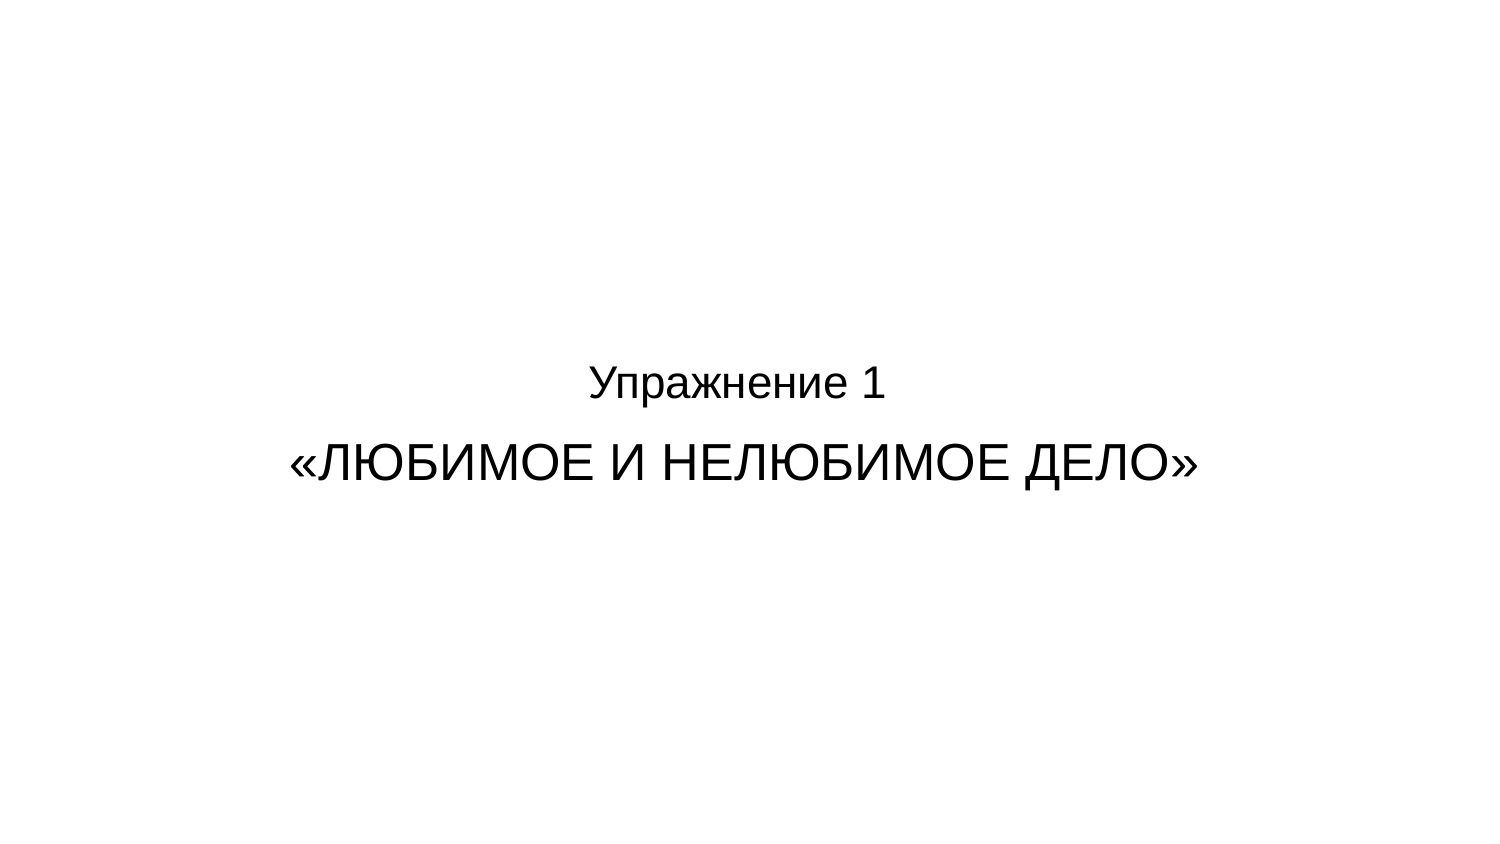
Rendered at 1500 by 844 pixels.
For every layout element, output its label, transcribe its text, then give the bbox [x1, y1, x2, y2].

text_box Упражнение 1 «ЛЮБИМОЕ И НЕЛЮБИМОЕ ДЕЛО» [135, 346, 1354, 498]
